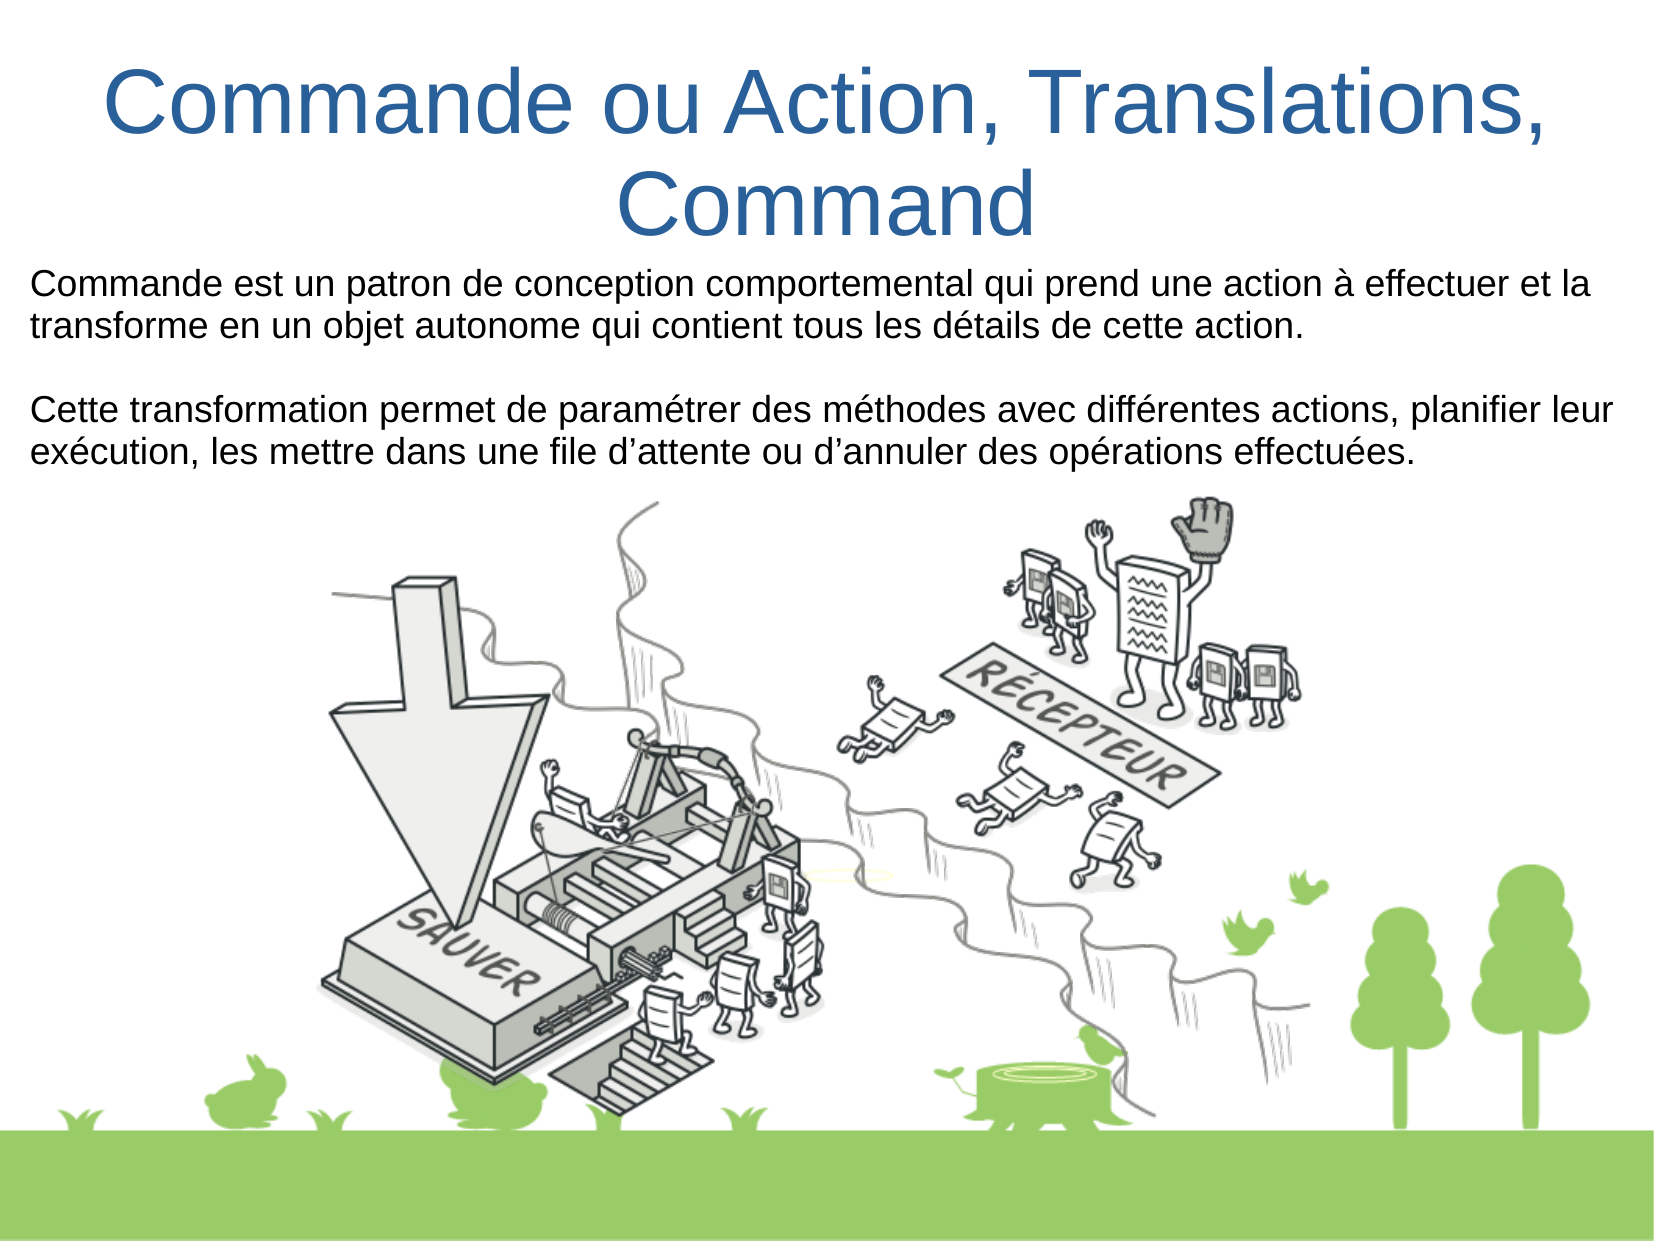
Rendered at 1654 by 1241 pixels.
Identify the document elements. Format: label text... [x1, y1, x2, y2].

picture [0, 0, 1654, 1241]
title Commande ou Action, Translations, Command [82, 49, 1571, 255]
text_box Commande est un patron de conception comportemental qui prend une action à effectuer et la transforme en un objet autonome qui contient tous les détails de cette action. Cette transformation permet de paramétrer des méthodes avec différentes actions, planifier leur exécution, les mettre dans une file d’attente ou d’annuler des opérations effectuées. [15, 255, 1654, 481]
